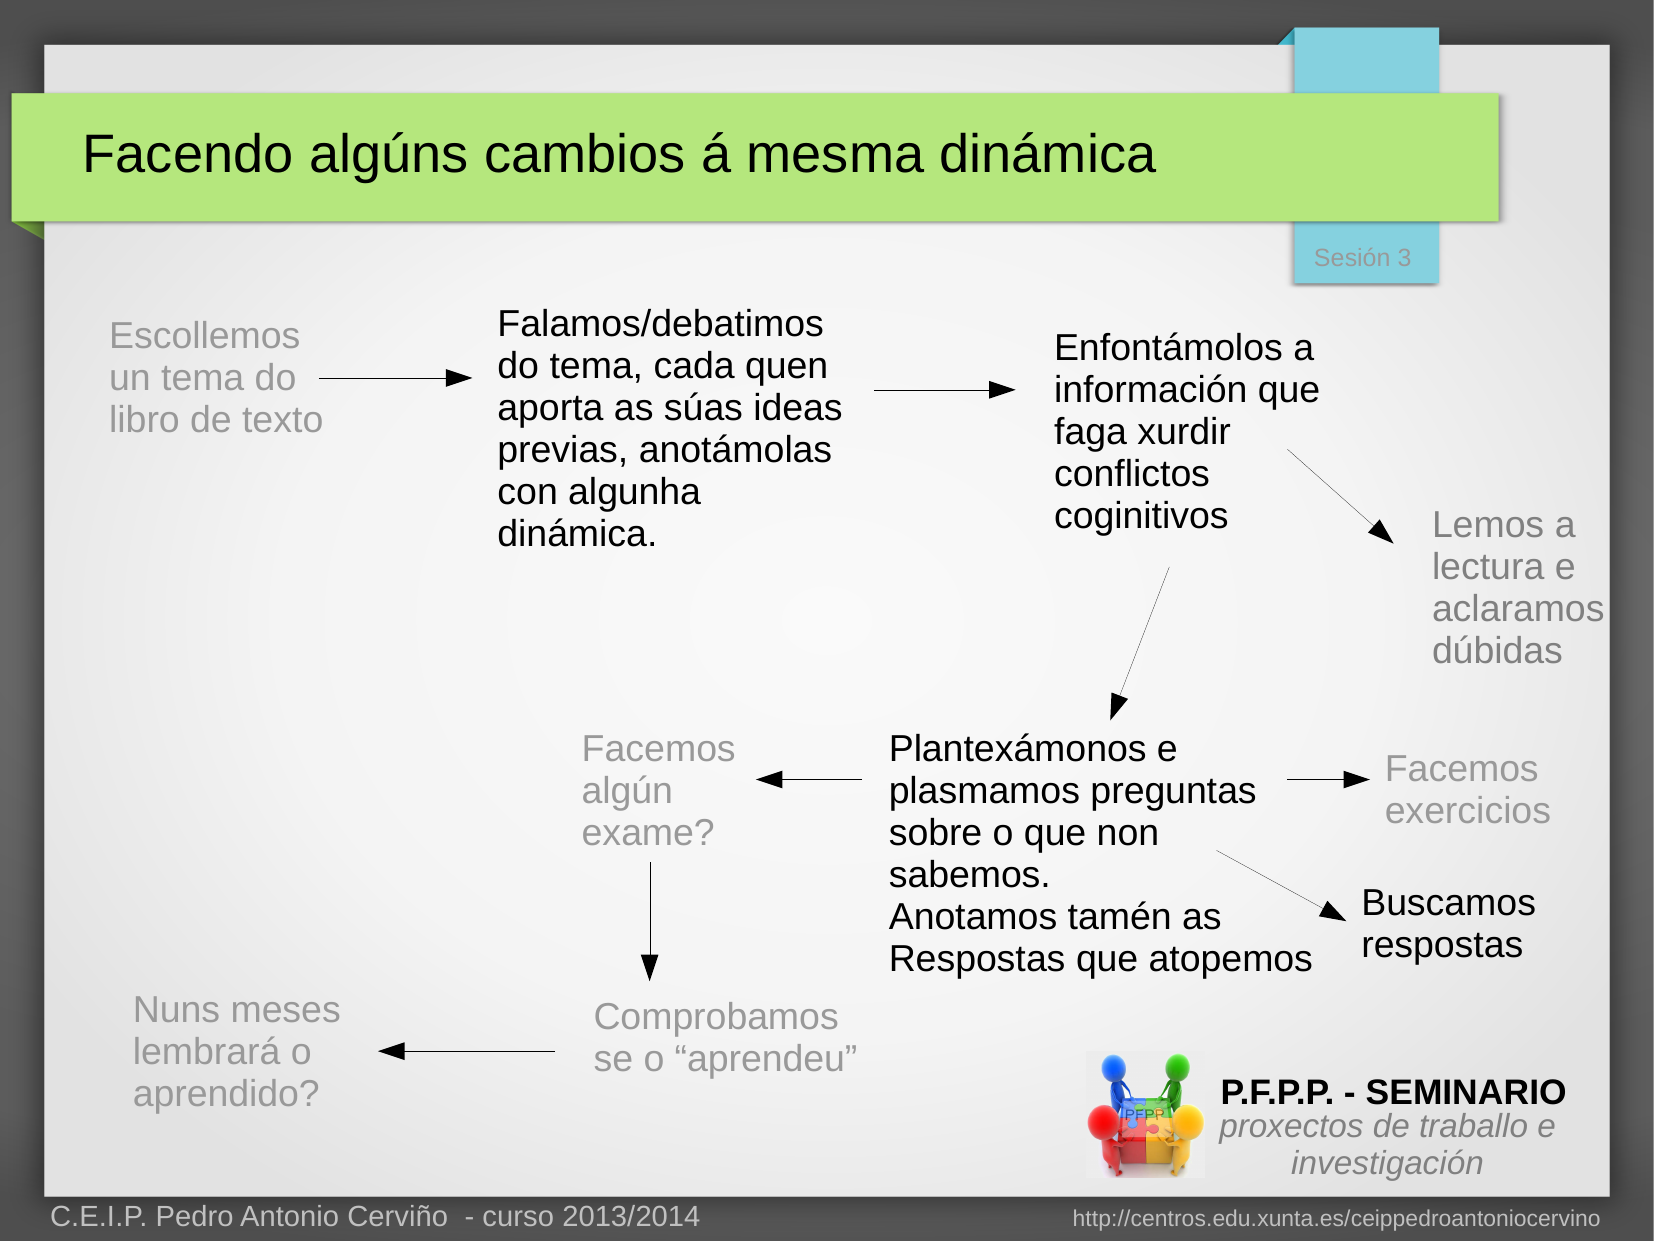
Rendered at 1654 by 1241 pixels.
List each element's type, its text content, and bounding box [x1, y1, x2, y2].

text_box Escollemos un tema do libro de texto [94, 307, 343, 448]
text_box Plantexámonos e plasmamos preguntas sobre o que non sabemos. Anotamos tamén as Respostas que atopemos [874, 720, 1335, 988]
text_box Sesión 3 [1299, 236, 1430, 280]
text_box Buscamos respostas [1346, 874, 1583, 973]
title Facendo algúns cambios á mesma dinámica [82, 94, 1465, 213]
text_box Facemos algún exame? [566, 720, 780, 862]
text_box C.E.I.P. Pedro Antonio Cerviño - curso 2013/2014 http://centros.edu.xunta.es/ceippedroantoniocervino [35, 1192, 1630, 1241]
subtitle P.F.P.P. - SEMINARIO [1205, 1062, 1630, 1123]
text_box Facemos exercicios [1370, 739, 1619, 839]
text_box Nuns meses lembrará o aprendido? [118, 981, 402, 1123]
text_box Enfontámolos a información que faga xurdir conflictos coginitivos [1039, 318, 1406, 544]
text_box Lemos a lectura e aclaramos dúbidas [1417, 496, 1654, 679]
text_box Comprobamos se o “aprendeu” [578, 987, 898, 1087]
picture [0, 0, 1654, 1241]
text_box Falamos/debatimos do tema, cada quen aporta as súas ideas previas, anotámolas con algunha dinámica. [482, 295, 863, 563]
text_box proxectos de traballo e investigación [1192, 1106, 1583, 1182]
